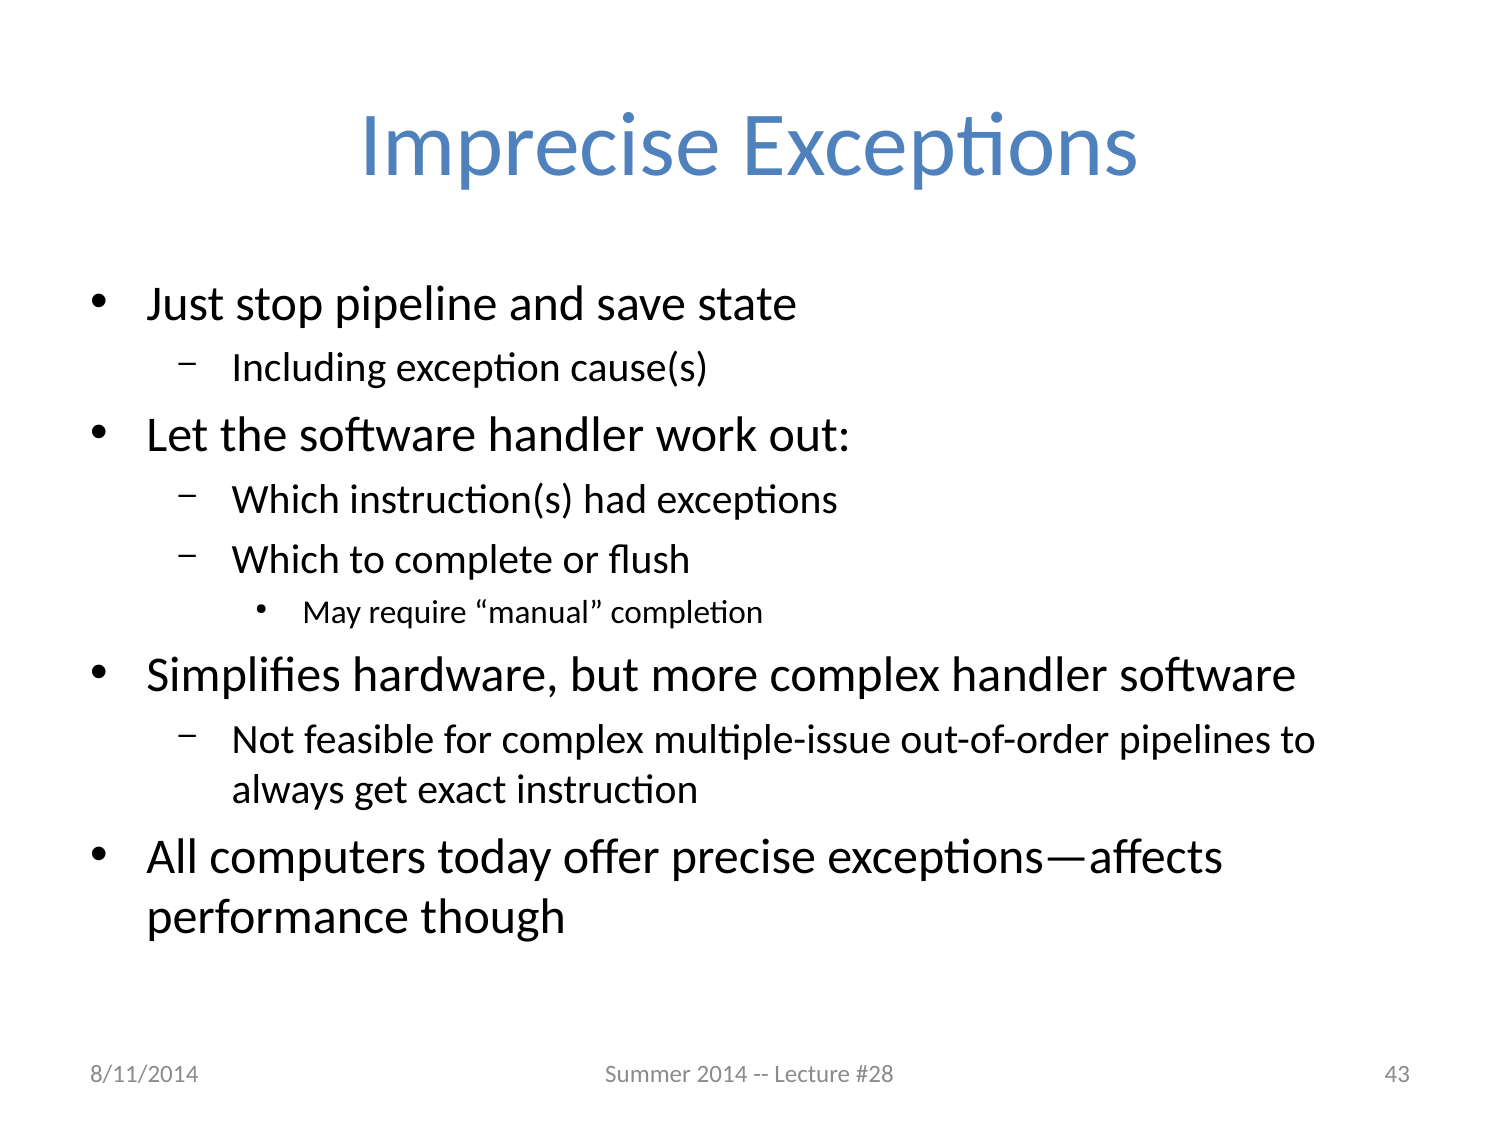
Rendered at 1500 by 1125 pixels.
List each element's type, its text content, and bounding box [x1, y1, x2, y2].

slide_number <number> [1074, 1042, 1425, 1103]
title Imprecise Exceptions [75, 45, 1425, 233]
list Just stop pipeline and save state Including exception cause(s) Let the software handler work out: Which instruction(s) had exceptions Which to complete or flush May require “manual” completion Simplifies hardware, but more complex handler software Not feasible for complex multiple-issue out-of-order pipelines to always get exact instruction All computers today offer precise exceptions—affects performance though [75, 262, 1425, 1073]
footer Summer 2014 -- Lecture #28 [512, 1042, 988, 1103]
slide_number 8/11/2014 [75, 1042, 425, 1103]
